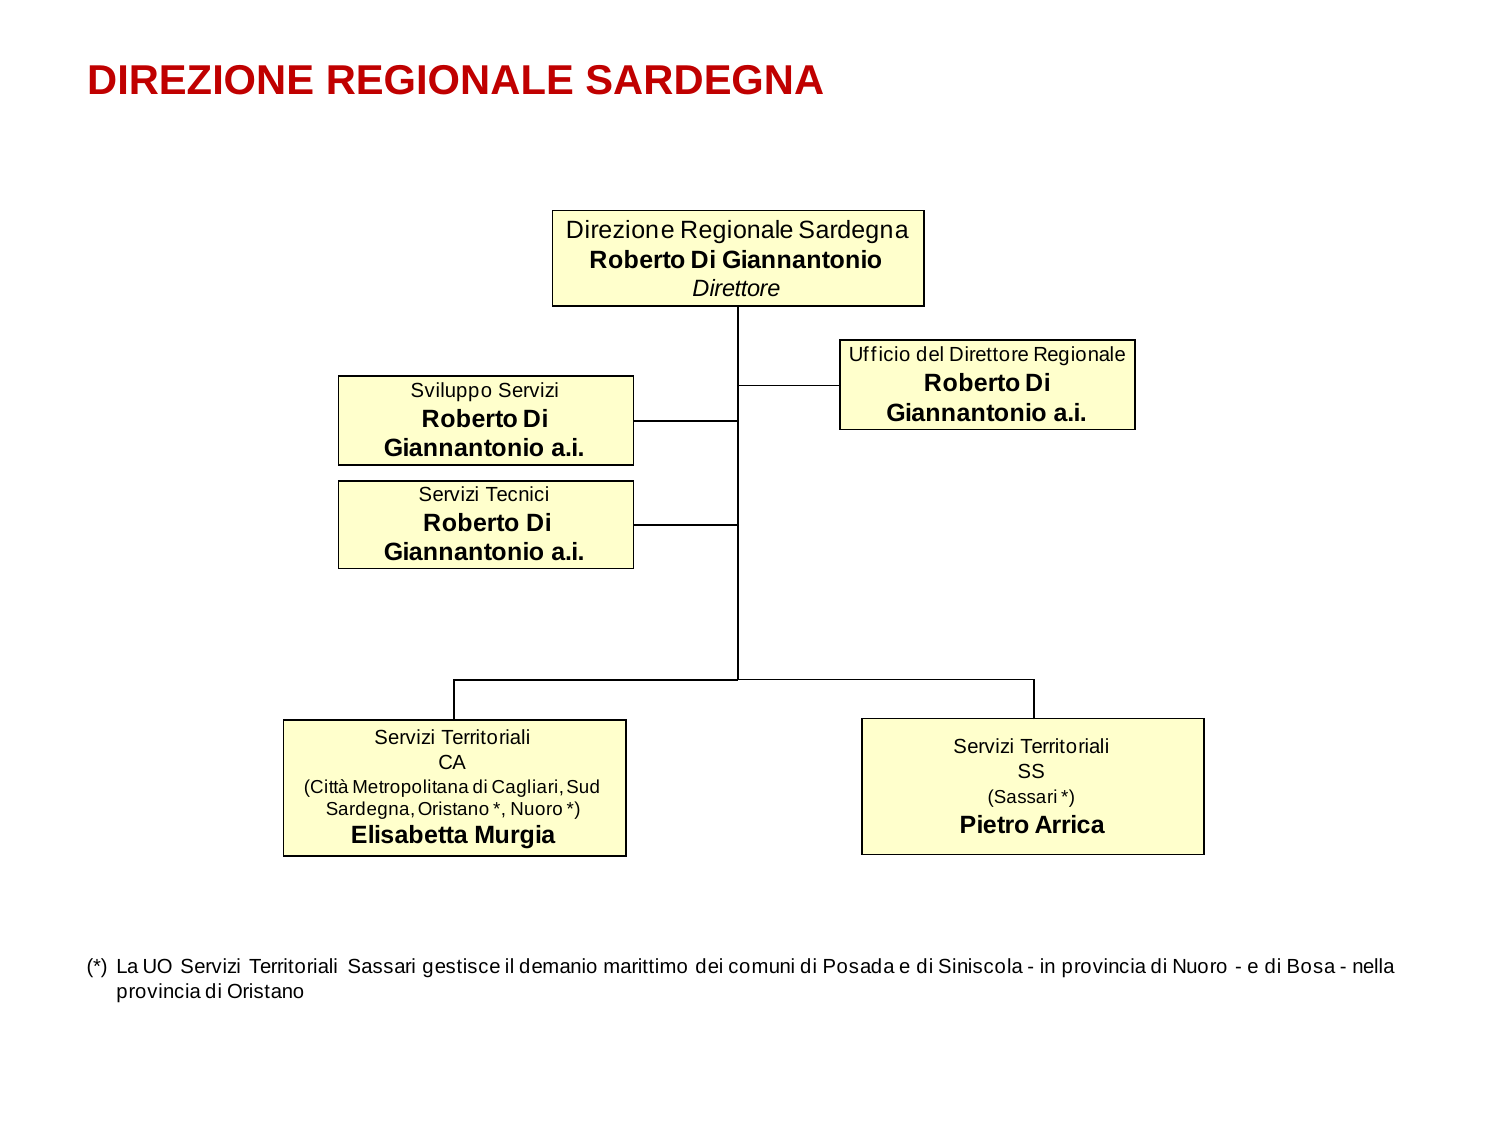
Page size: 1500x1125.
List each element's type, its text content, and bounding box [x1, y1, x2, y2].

title DIREZIONE REGIONALE SARDEGNA [72, 45, 1462, 128]
picture [70, 205, 1430, 1012]
